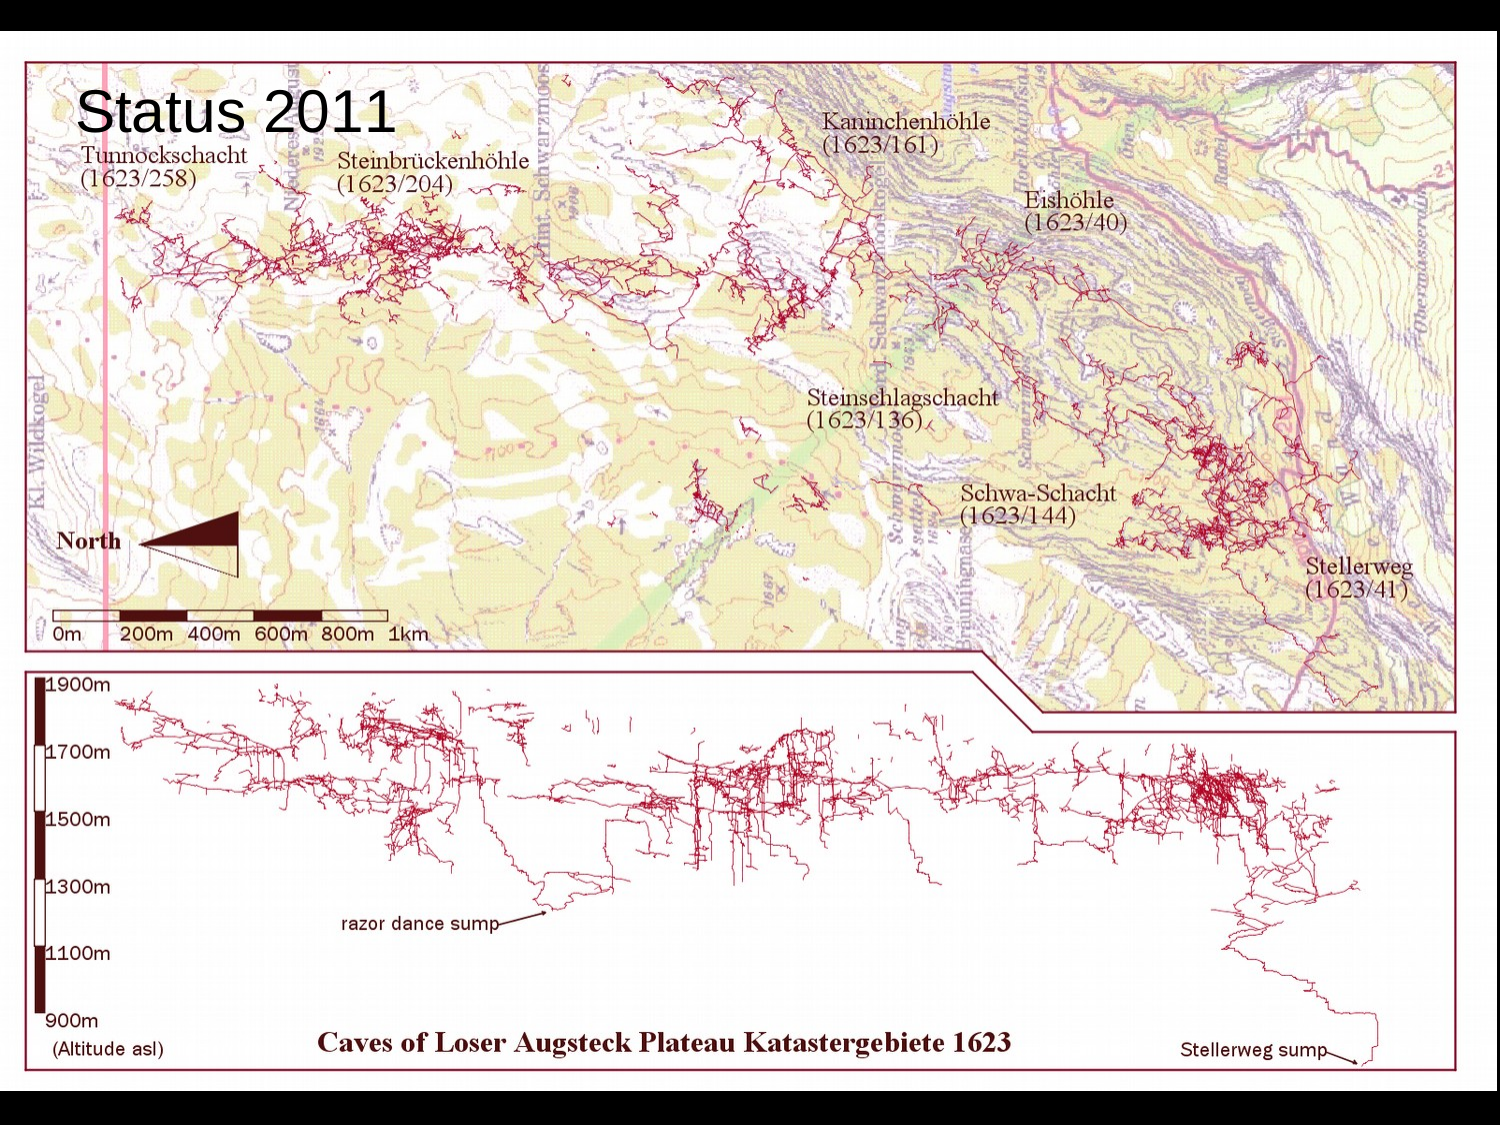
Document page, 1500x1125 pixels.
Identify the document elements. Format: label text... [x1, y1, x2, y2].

text_box Status 2011 [75, 44, 1425, 172]
picture [0, 31, 1497, 1091]
